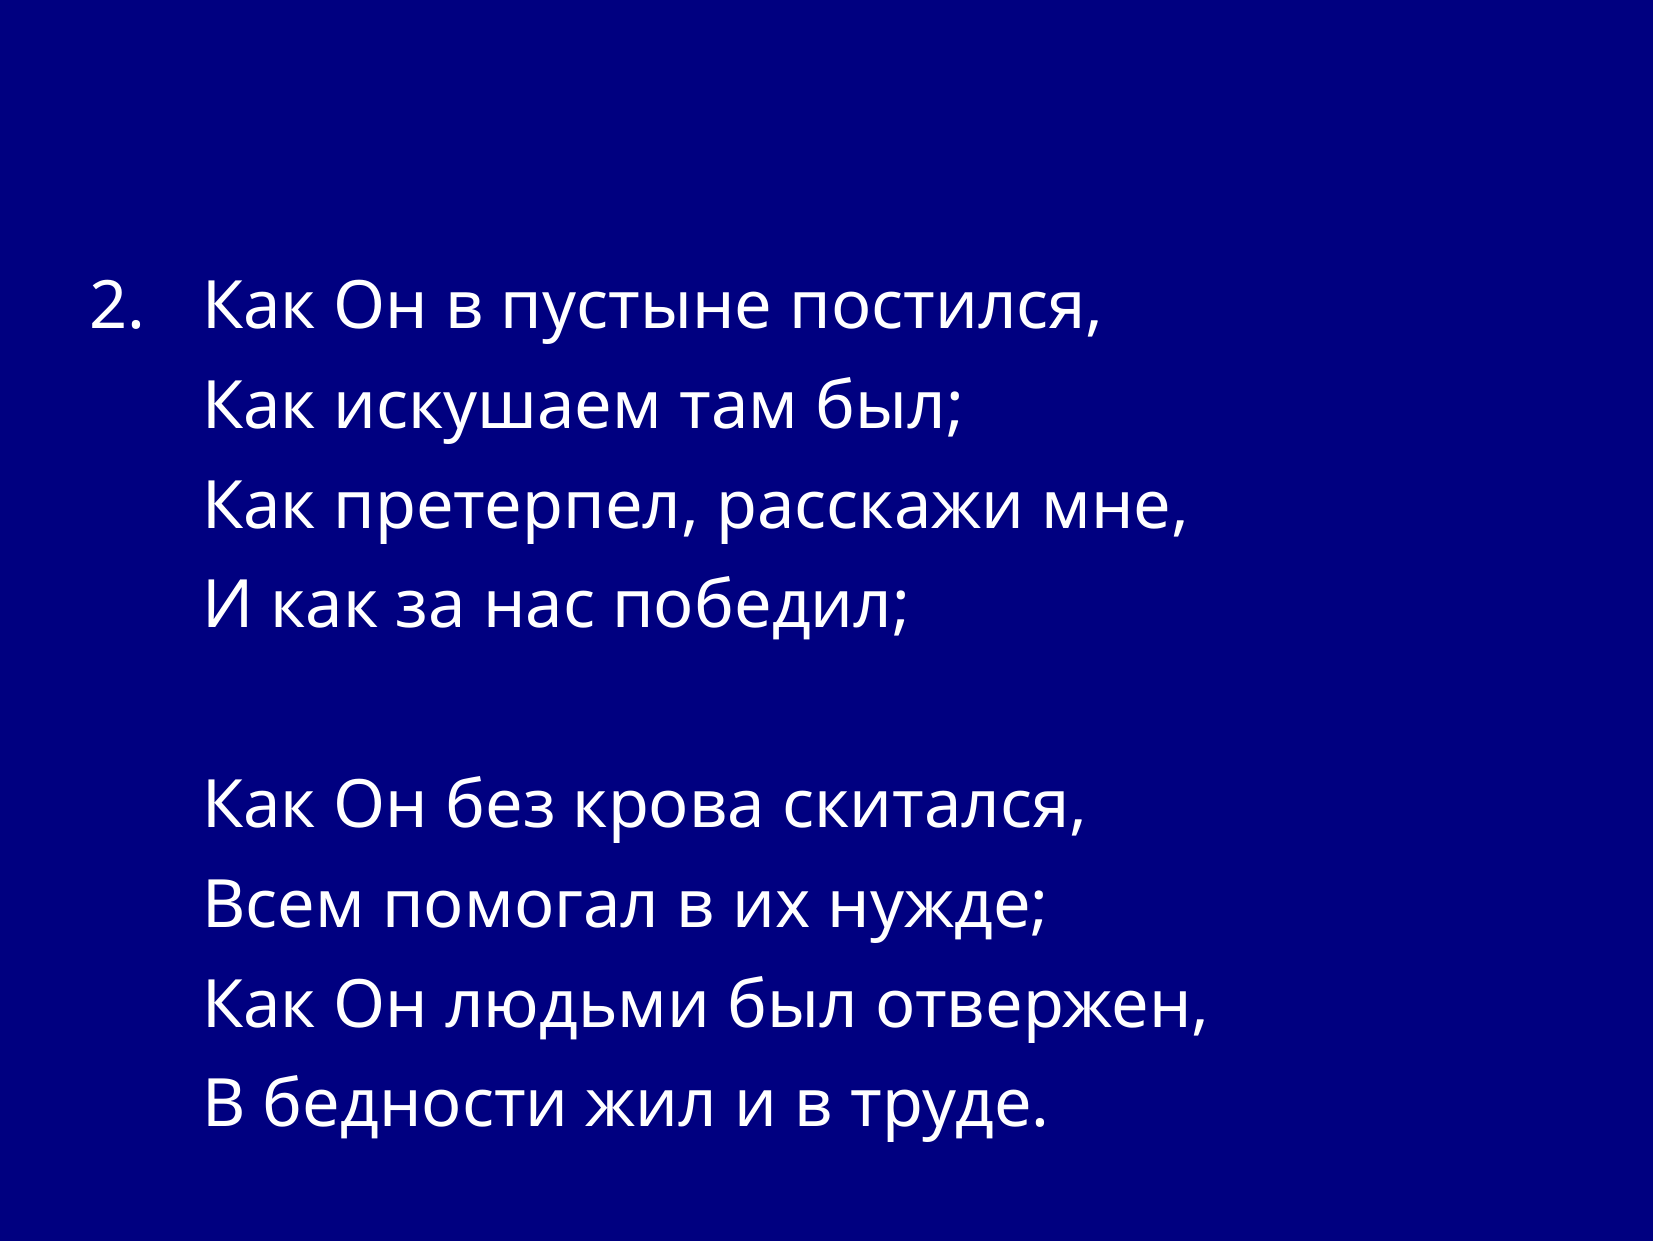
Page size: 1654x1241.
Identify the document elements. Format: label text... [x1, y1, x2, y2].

text_box 2. Как Он в пустыне постился, Как искушаем там был; Как претерпел, расскажи мне, И как за нас победил; Как Он без крова скитался, Всем помогал в их нужде; Как Он людьми был отвержен, В бедности жил и в труде. [75, 150, 1576, 1163]
